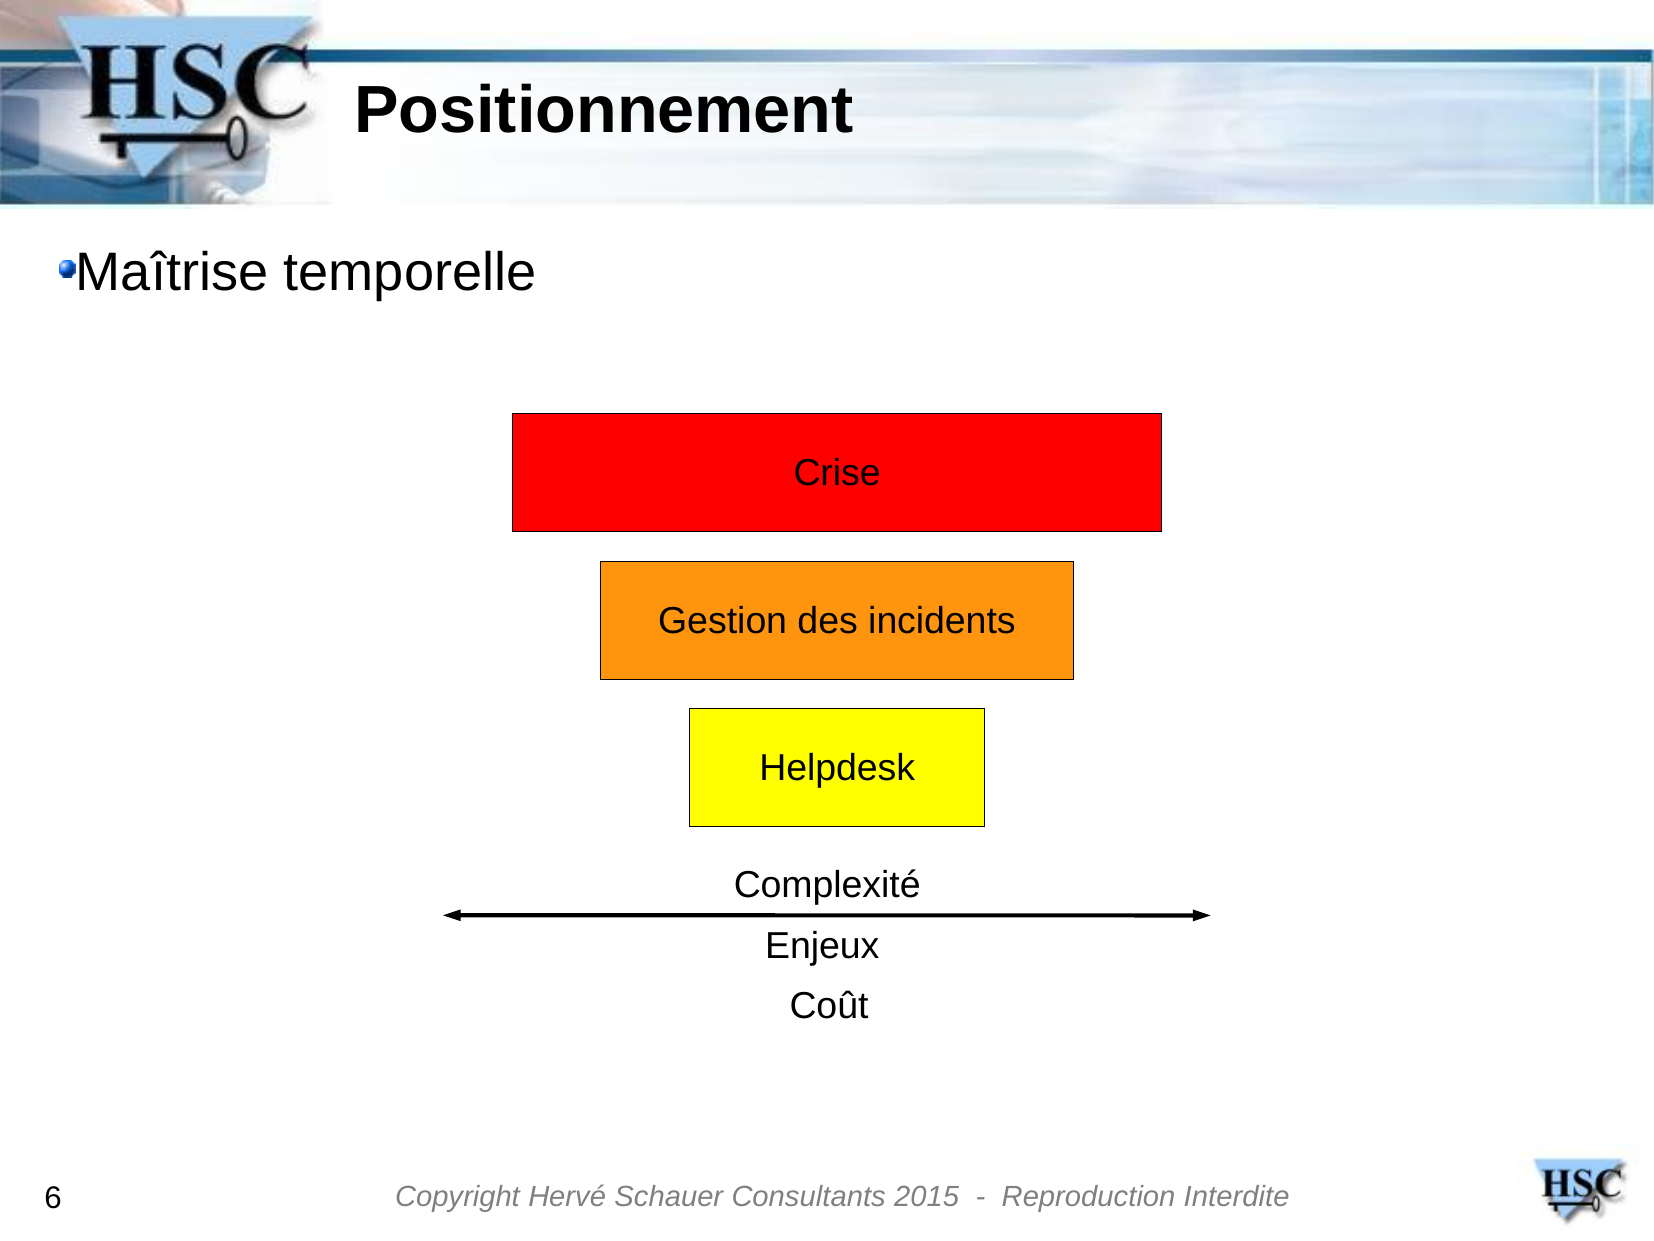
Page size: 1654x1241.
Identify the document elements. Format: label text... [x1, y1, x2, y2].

text_box Complexité [718, 856, 936, 914]
text_box Crise [512, 413, 1162, 532]
text_box Enjeux [748, 917, 897, 975]
list Maîtrise temporelle [59, 236, 1625, 1152]
text_box Gestion des incidents [600, 561, 1074, 680]
text_box Coût [772, 976, 886, 1034]
text_box Helpdesk [689, 708, 985, 827]
title Positionnement [354, 2, 1654, 210]
